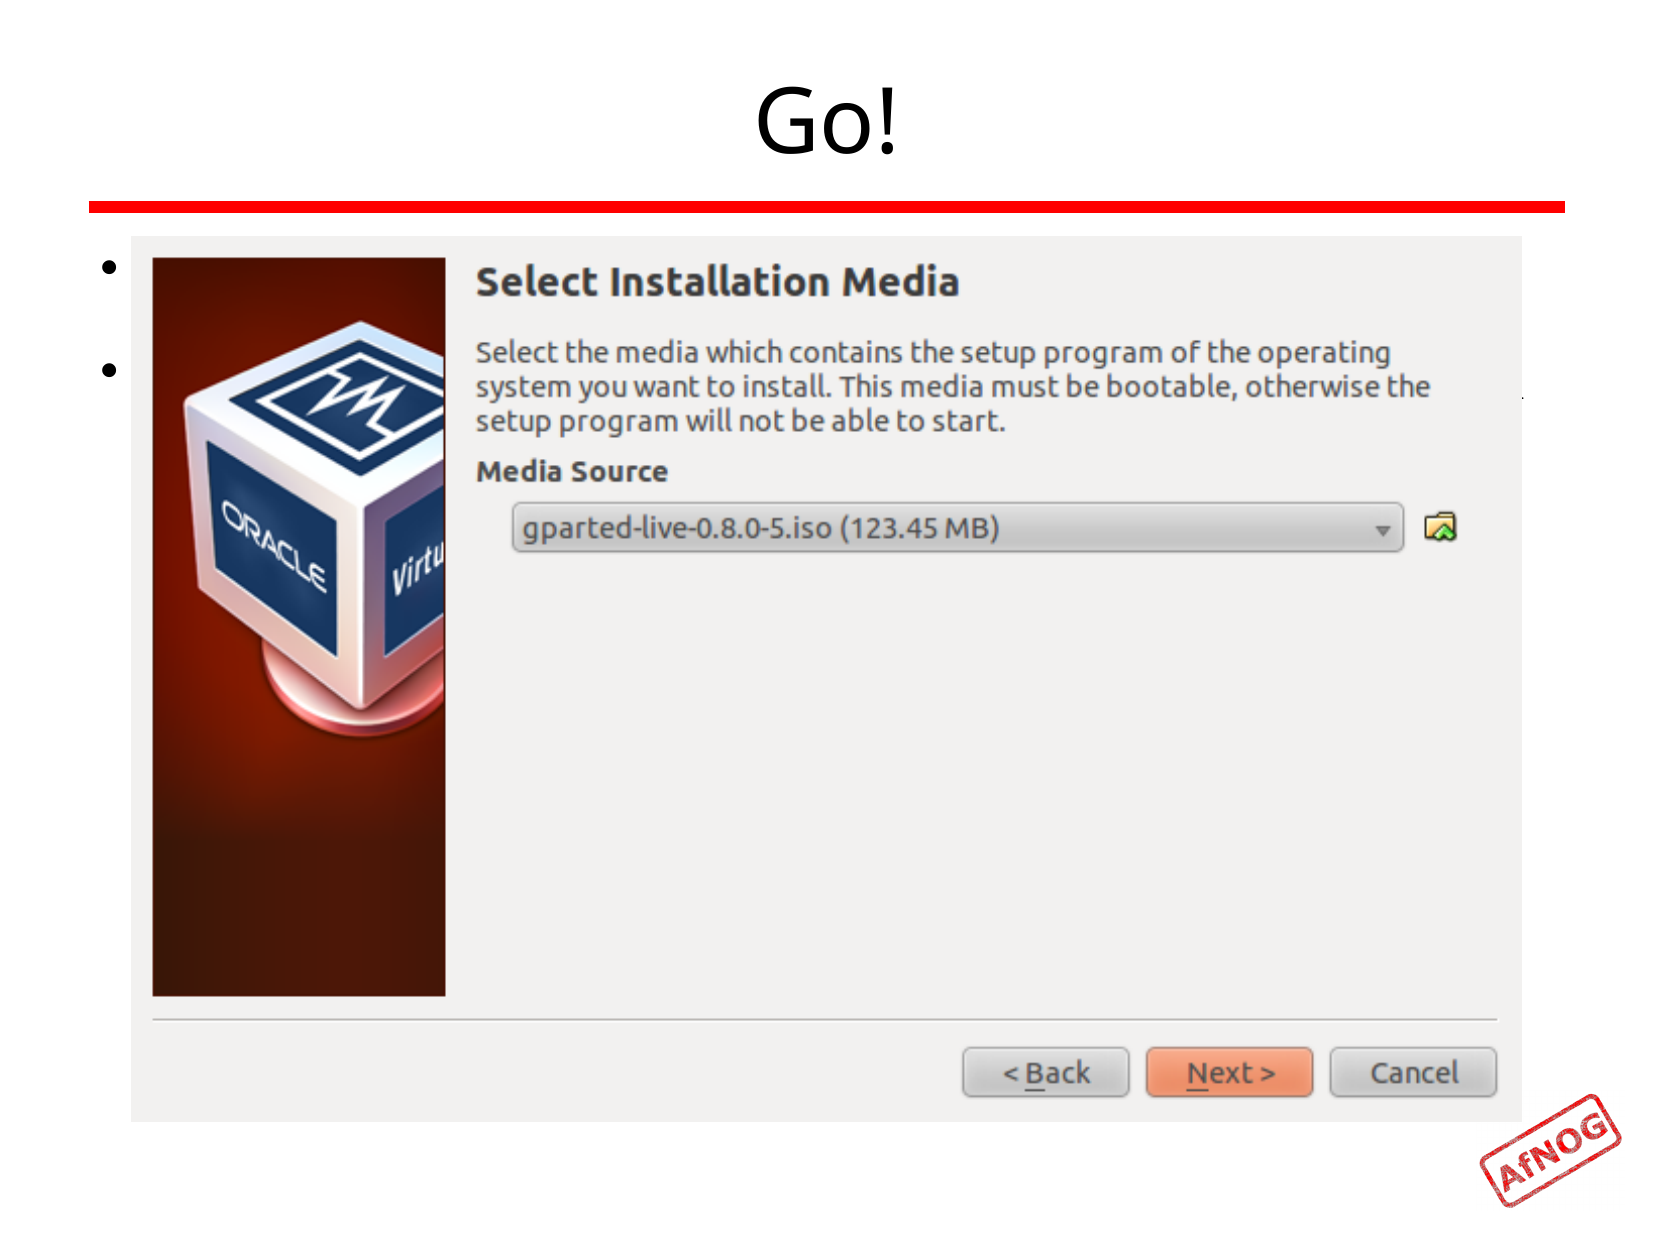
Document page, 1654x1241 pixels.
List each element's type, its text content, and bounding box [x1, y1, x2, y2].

list The First Run Wizard appears Only useful if you have an Operating System on an ISO image (copied off USB or downloaded from NOC [82, 236, 310, 1108]
title Go! [88, 36, 1565, 200]
picture [310, 236, 1572, 1122]
picture [1476, 1090, 1625, 1211]
